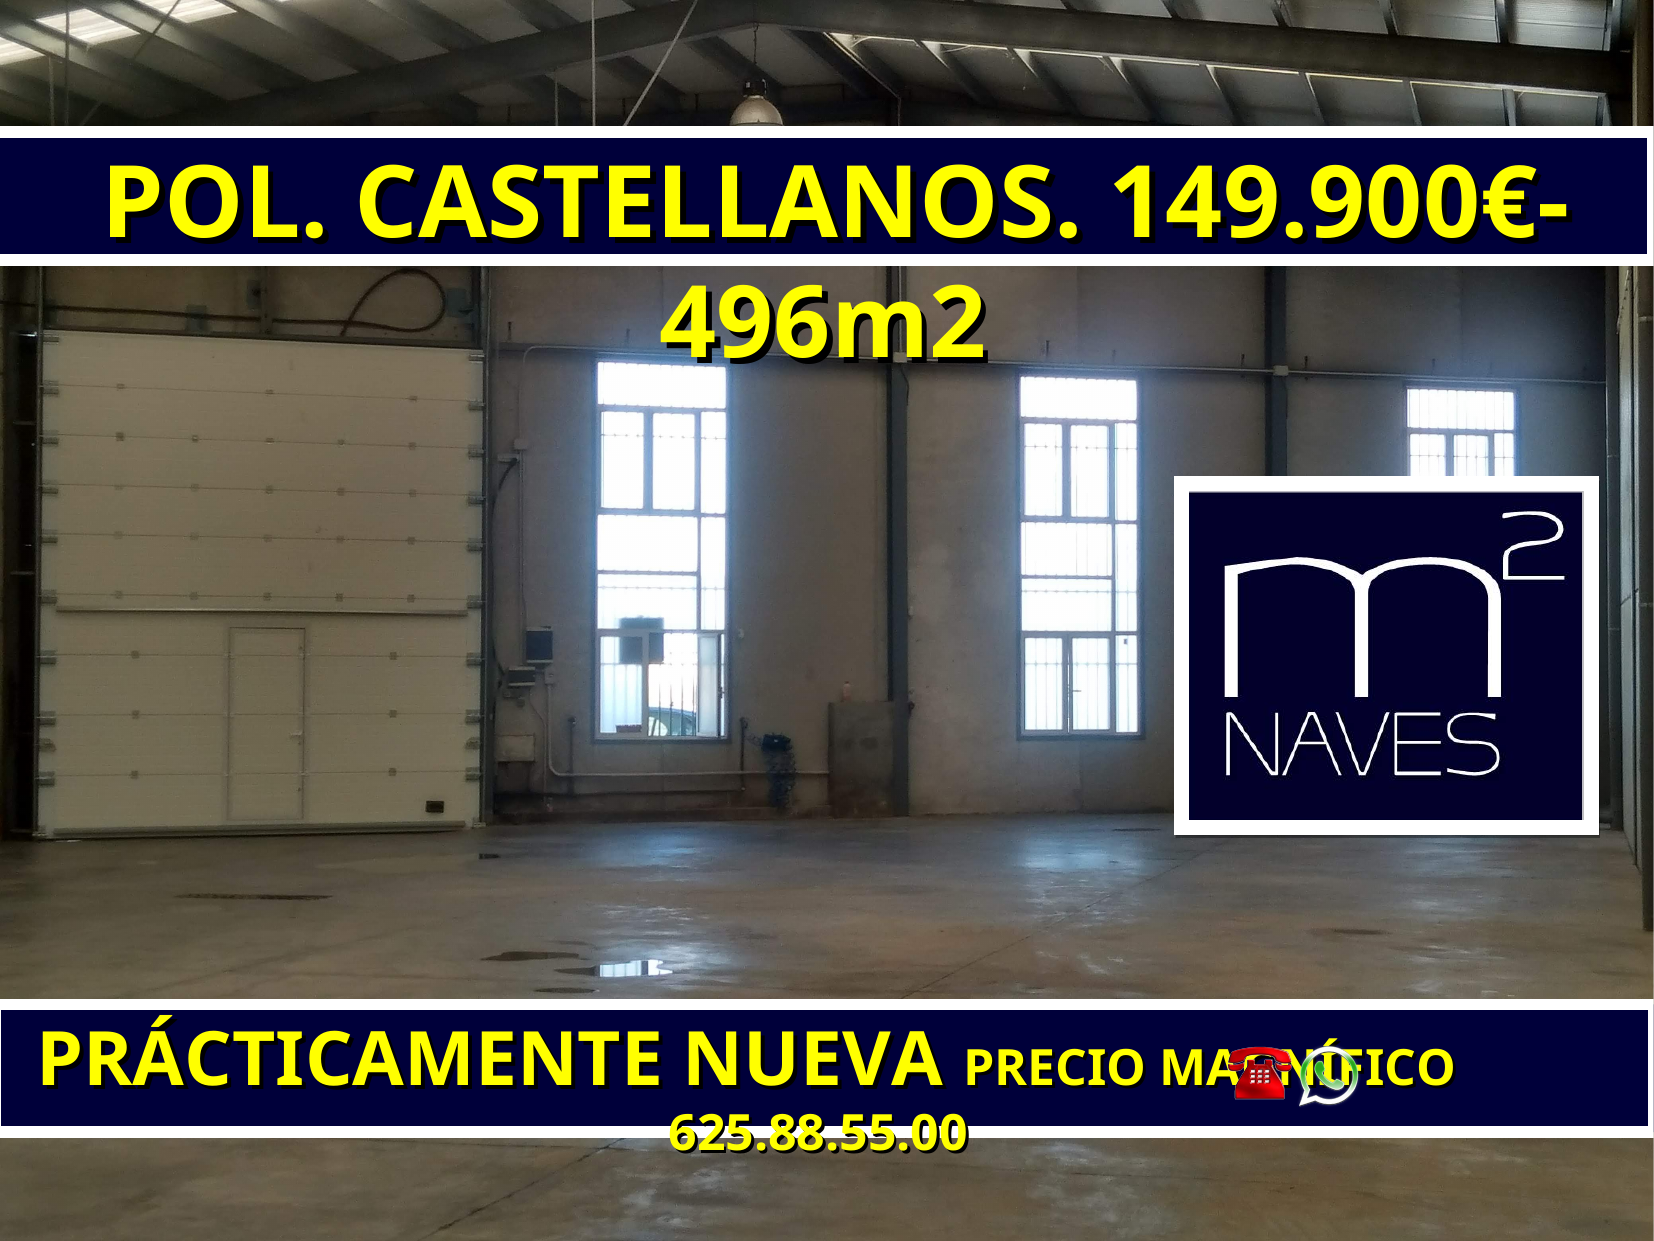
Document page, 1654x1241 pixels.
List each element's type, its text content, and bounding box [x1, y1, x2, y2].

picture [0, 266, 1654, 999]
text_box PRÁCTICAMENTE NUEVA PRECIO MAGNÍFICO 625.88.55.00 [0, 1004, 1654, 1133]
picture [680, 1138, 688, 1144]
picture [808, 1138, 816, 1145]
picture [922, 1138, 929, 1144]
picture [780, 1138, 788, 1145]
picture [0, 0, 1654, 126]
picture [0, 1138, 1654, 1241]
picture [1220, 1032, 1387, 1116]
picture [951, 1138, 958, 1144]
title POL. CASTELLANOS. 149.900€- 496m2 [0, 132, 1653, 260]
